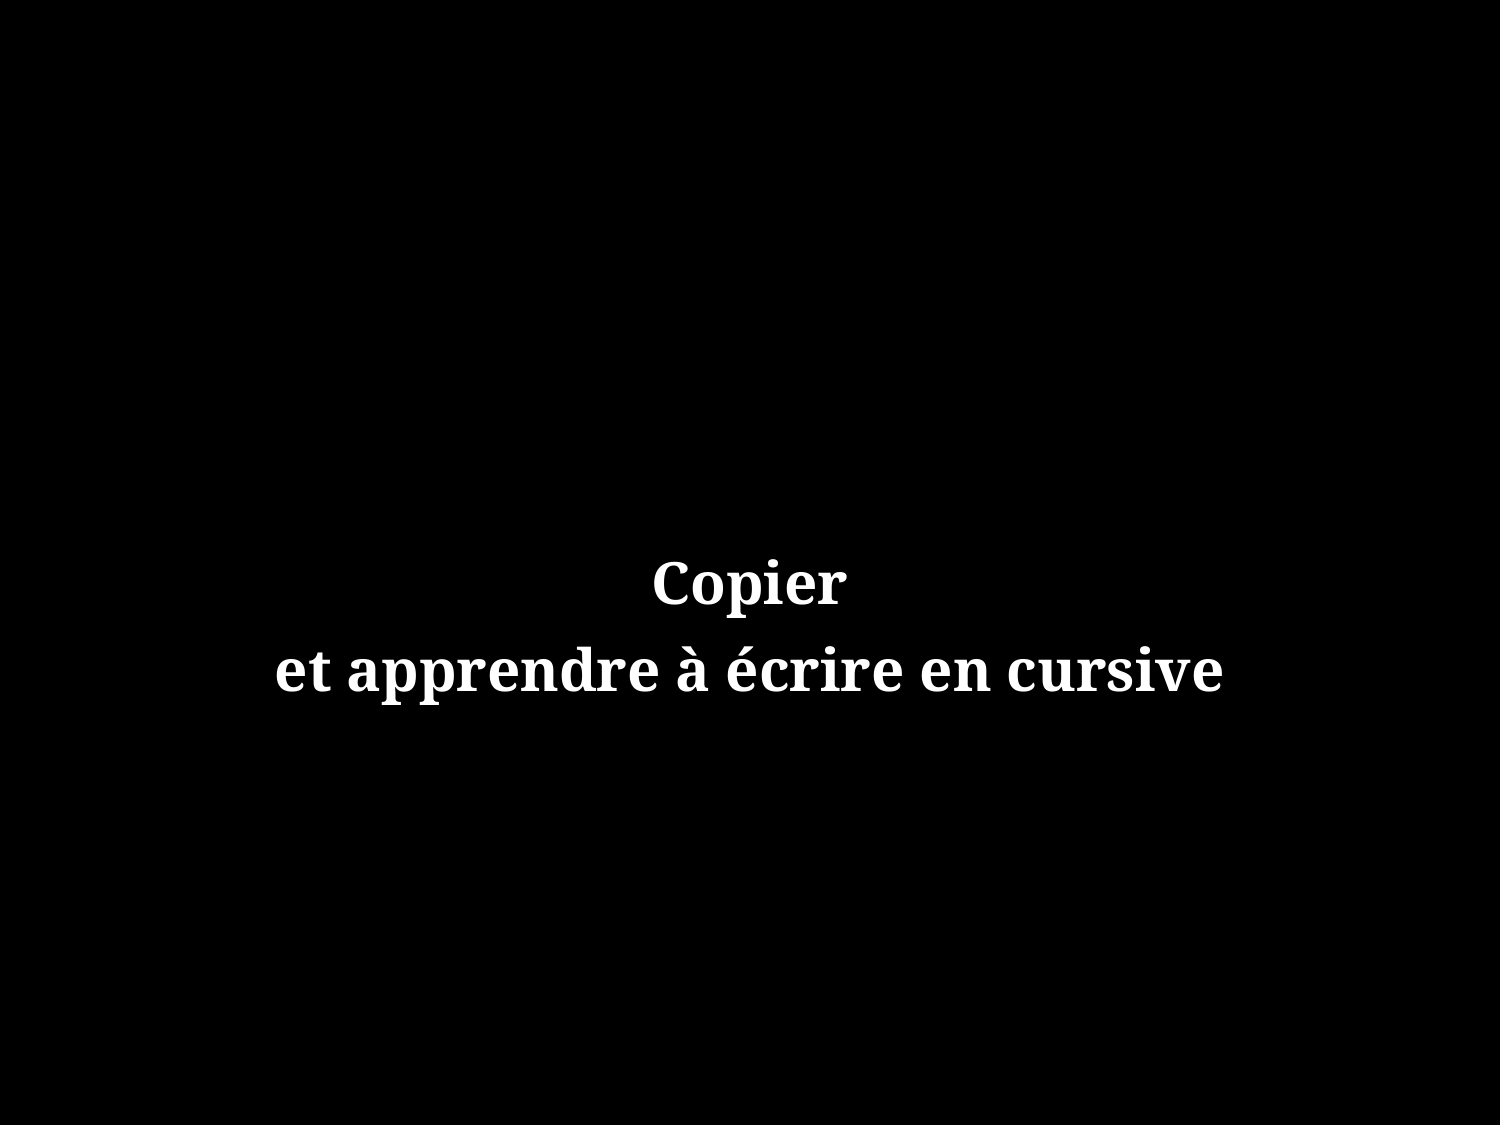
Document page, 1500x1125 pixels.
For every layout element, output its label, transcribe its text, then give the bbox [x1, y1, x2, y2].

subtitle Copier et apprendre à écrire en cursive [23, 23, 1477, 1087]
